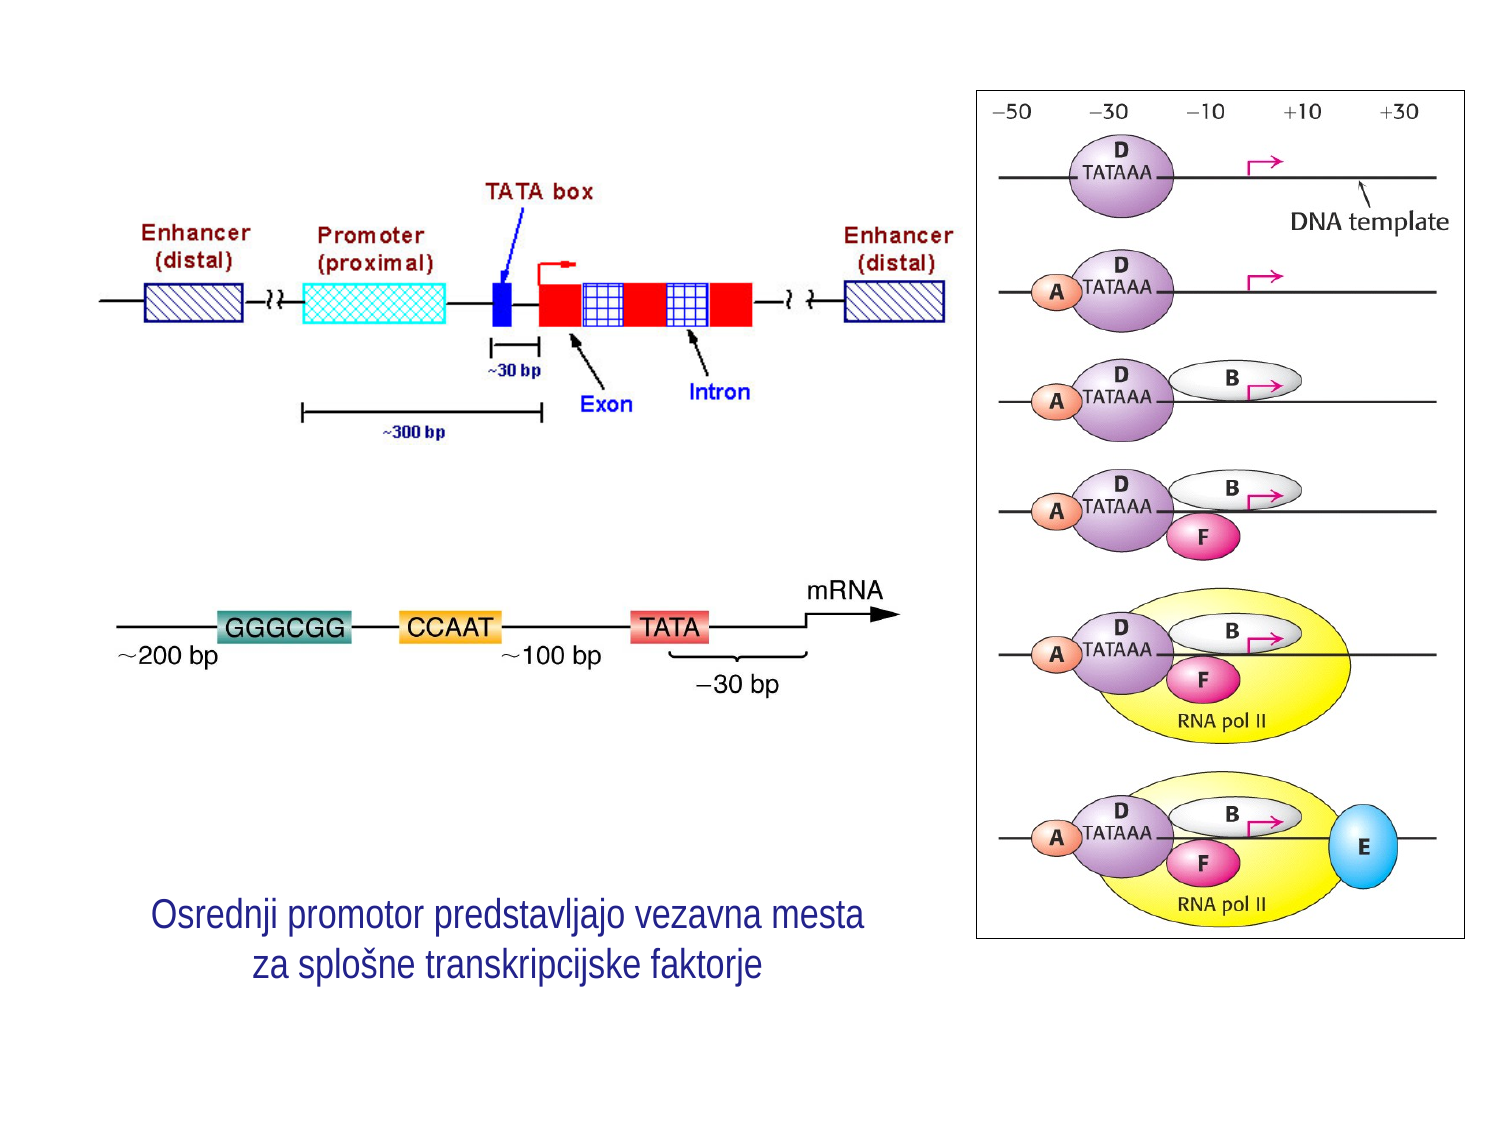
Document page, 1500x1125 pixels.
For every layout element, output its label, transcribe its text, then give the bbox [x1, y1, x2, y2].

picture [88, 172, 963, 445]
picture [100, 550, 916, 710]
picture [976, 90, 1465, 938]
text_box Osrednji promotor predstavljajo vezavna mesta za splošne transkripcijske faktorje [113, 879, 902, 995]
